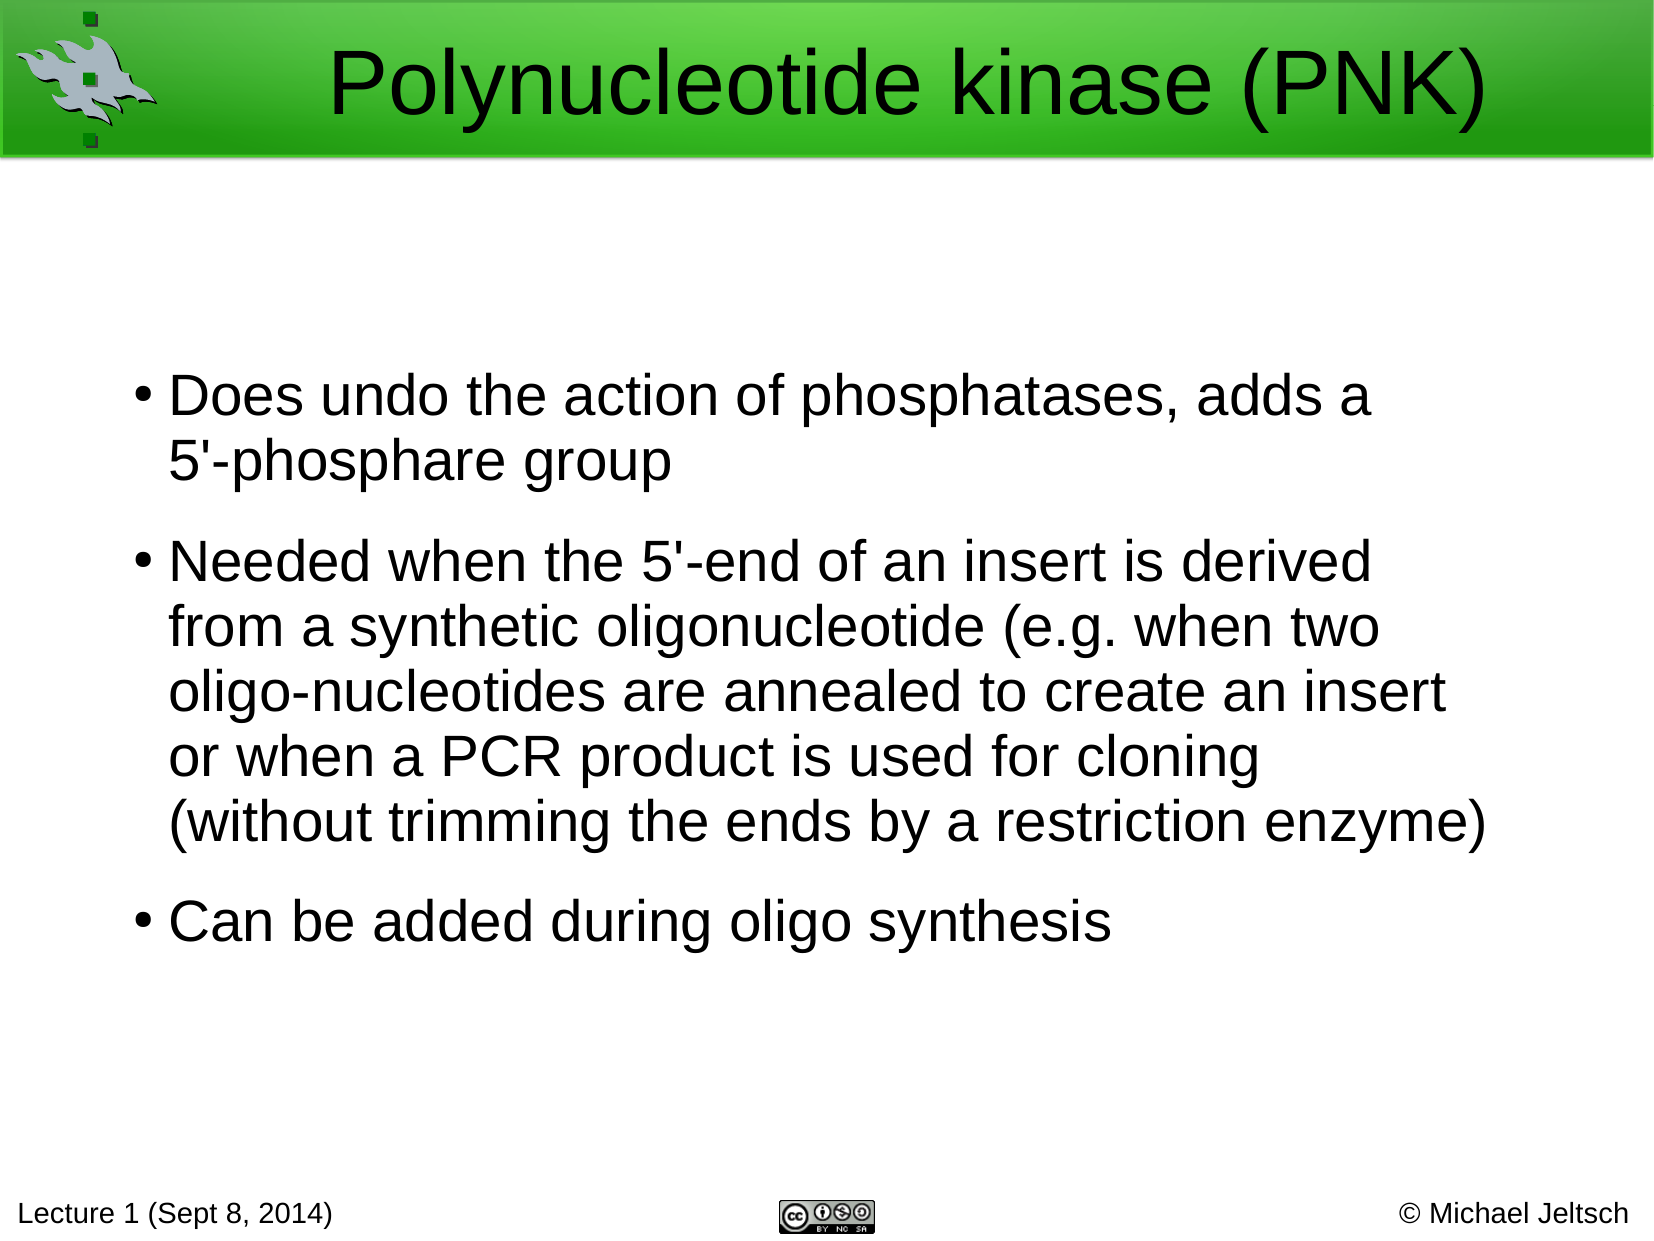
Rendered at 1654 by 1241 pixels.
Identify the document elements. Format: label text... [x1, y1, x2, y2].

text_box Does undo the action of phosphatases, adds a 5'-phosphare group Needed when the 5'-end of an insert is derived from a synthetic oligonucleotide (e.g. when two oligo-nucleotides are annealed to create an insert or when a PCR product is used for cloning (without trimming the ends by a restriction enzyme) Can be added during oligo synthesis [118, 355, 1536, 962]
picture [779, 1200, 875, 1234]
title Polynucleotide kinase (PNK) [236, 11, 1583, 154]
